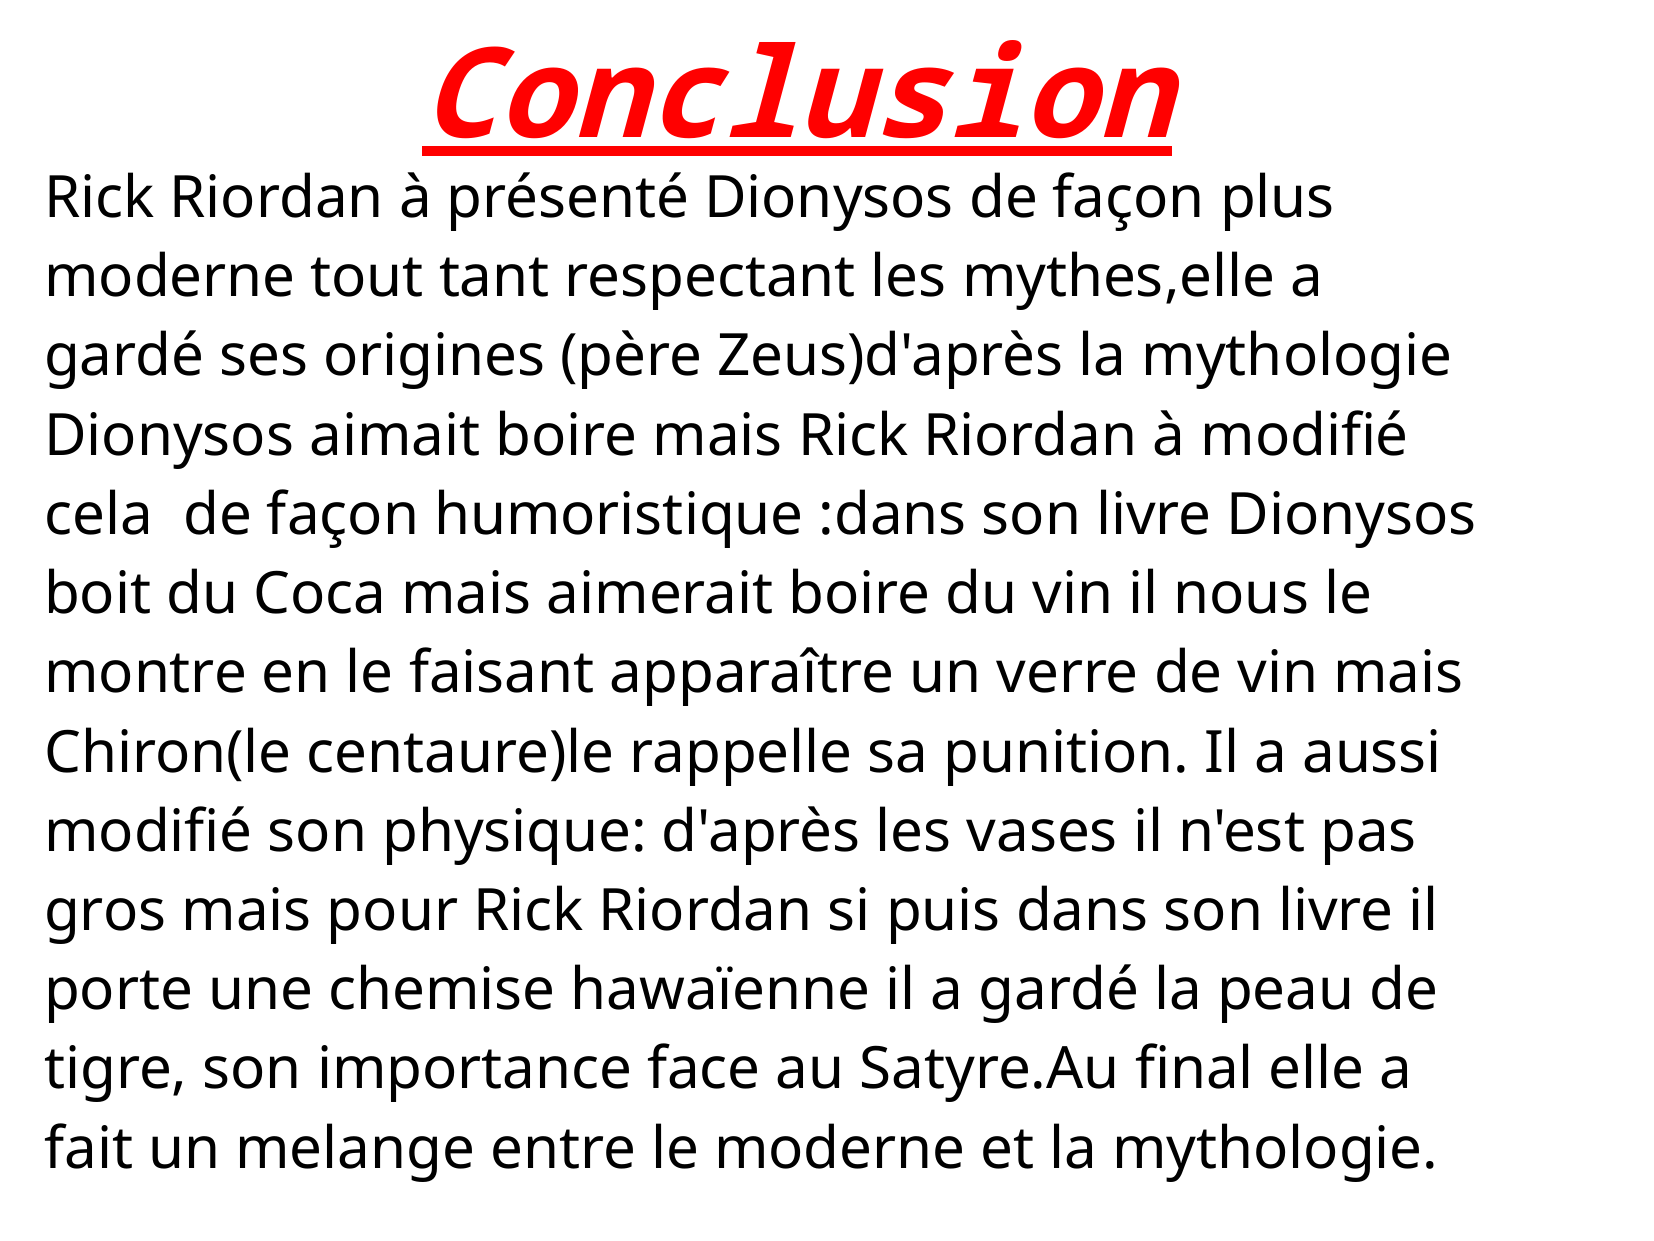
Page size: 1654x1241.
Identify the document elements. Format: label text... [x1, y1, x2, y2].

title Conclusion [236, 0, 1359, 147]
text_box Rick Riordan à présenté Dionysos de façon plus moderne tout tant respectant les mythes,elle a gardé ses origines (père Zeus)d'après la mythologie Dionysos aimait boire mais Rick Riordan à modifié cela de façon humoristique :dans son livre Dionysos boit du Coca mais aimerait boire du vin il nous le montre en le faisant apparaître un verre de vin mais Chiron(le centaure)le rappelle sa punition. Il a aussi modifié son physique: d'après les vases il n'est pas gros mais pour Rick Riordan si puis dans son livre il porte une chemise hawaïenne il a gardé la peau de tigre, son importance face au Satyre.Au final elle a fait un melange entre le moderne et la mythologie. [29, 147, 1506, 1222]
